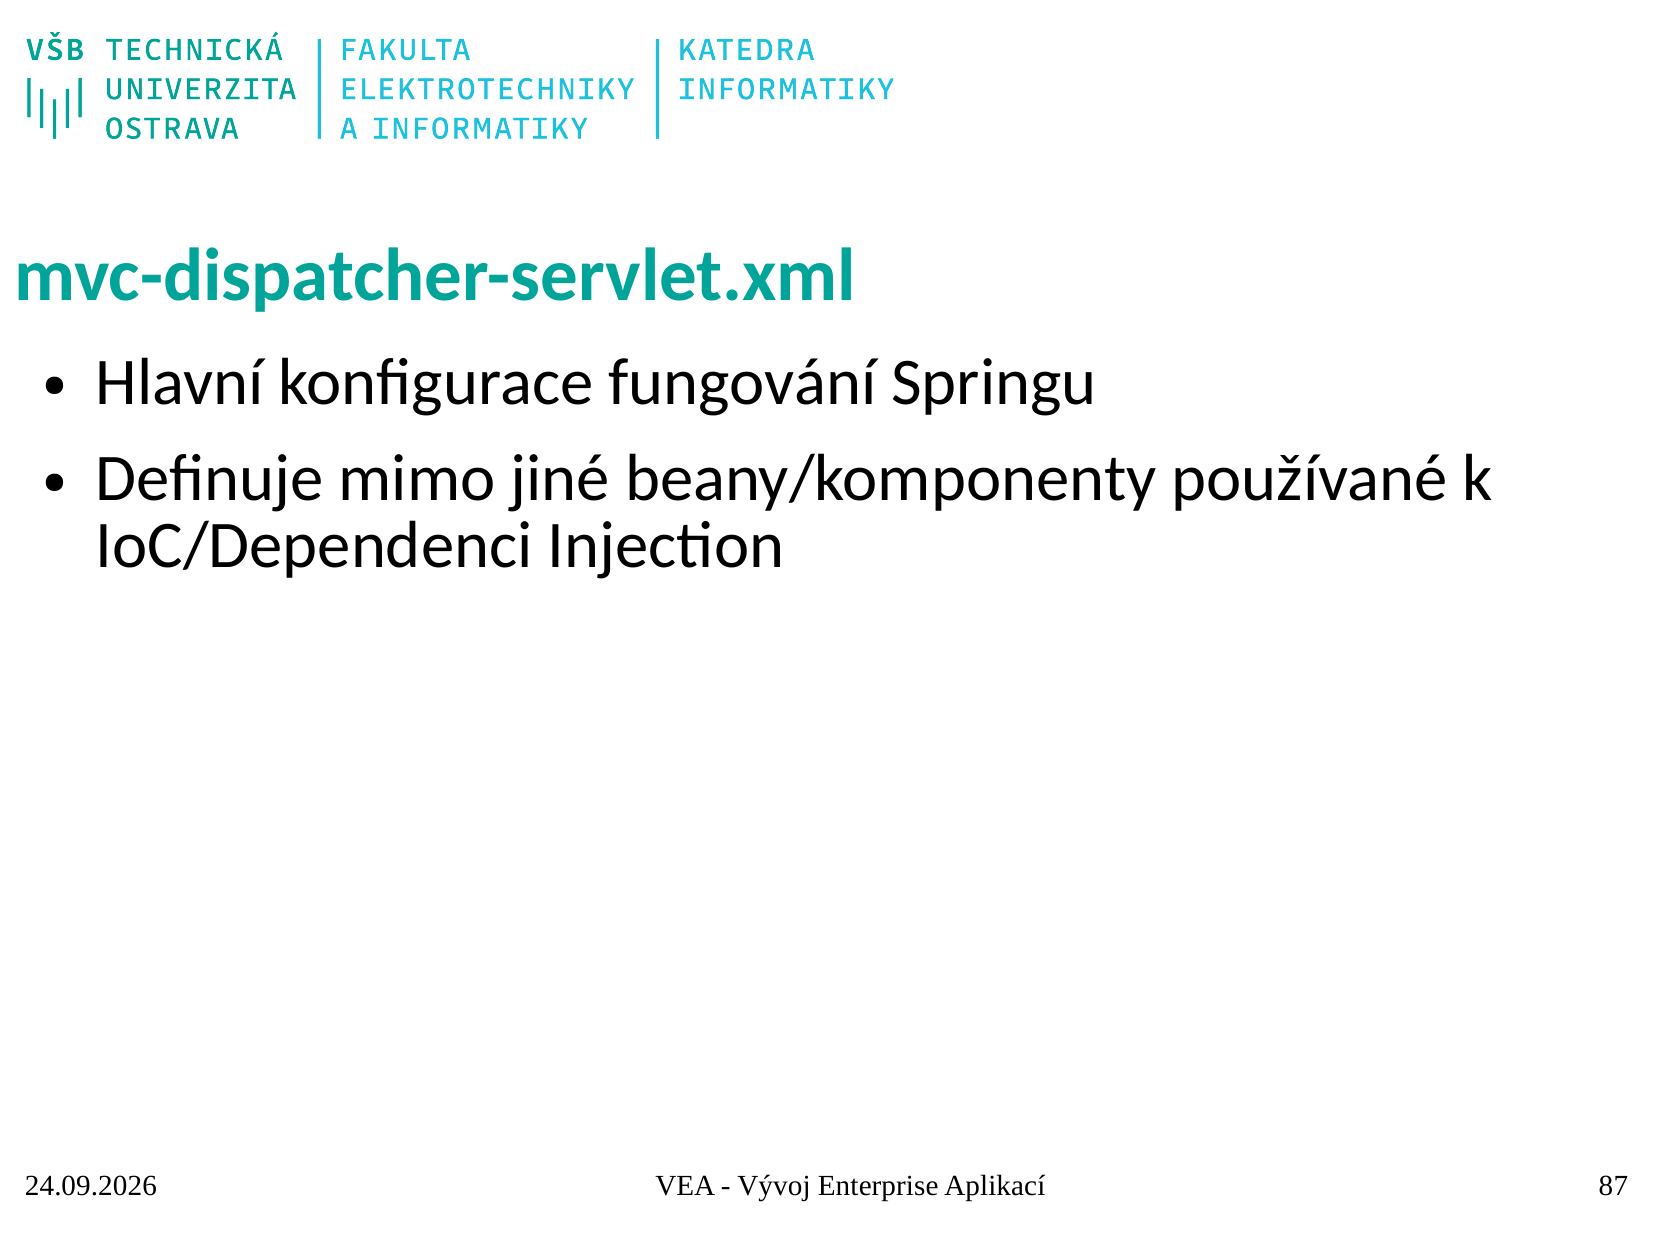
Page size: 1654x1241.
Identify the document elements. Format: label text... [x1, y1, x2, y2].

list Hlavní konfigurace fungování Springu Definuje mimo jiné beany/komponenty používané k IoC/Dependenci Injection [24, 354, 1629, 1146]
title mvc-dispatcher-servlet.xml [14, 165, 1619, 319]
picture [26, 31, 894, 139]
